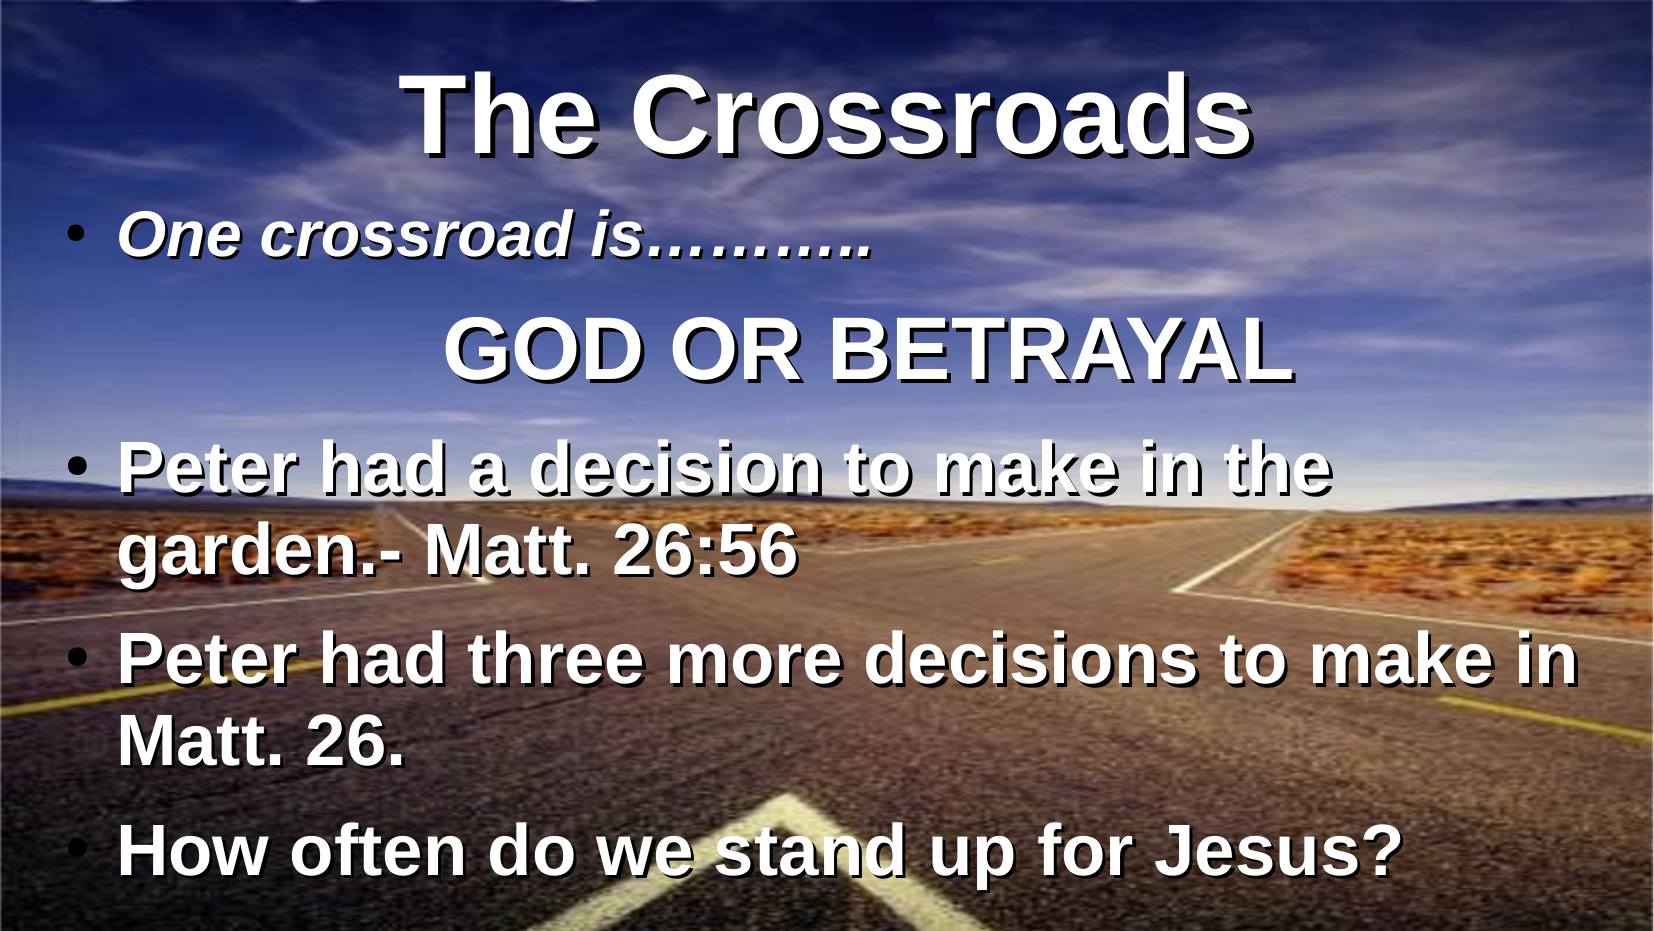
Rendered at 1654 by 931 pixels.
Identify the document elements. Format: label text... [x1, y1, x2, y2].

picture [0, 0, 1654, 931]
title The Crossroads [82, 37, 1571, 193]
list One crossroad is……….. GOD OR BETRAYAL Peter had a decision to make in the garden.- Matt. 26:56 Peter had three more decisions to make in Matt. 26. How often do we stand up for Jesus? [47, 198, 1623, 896]
